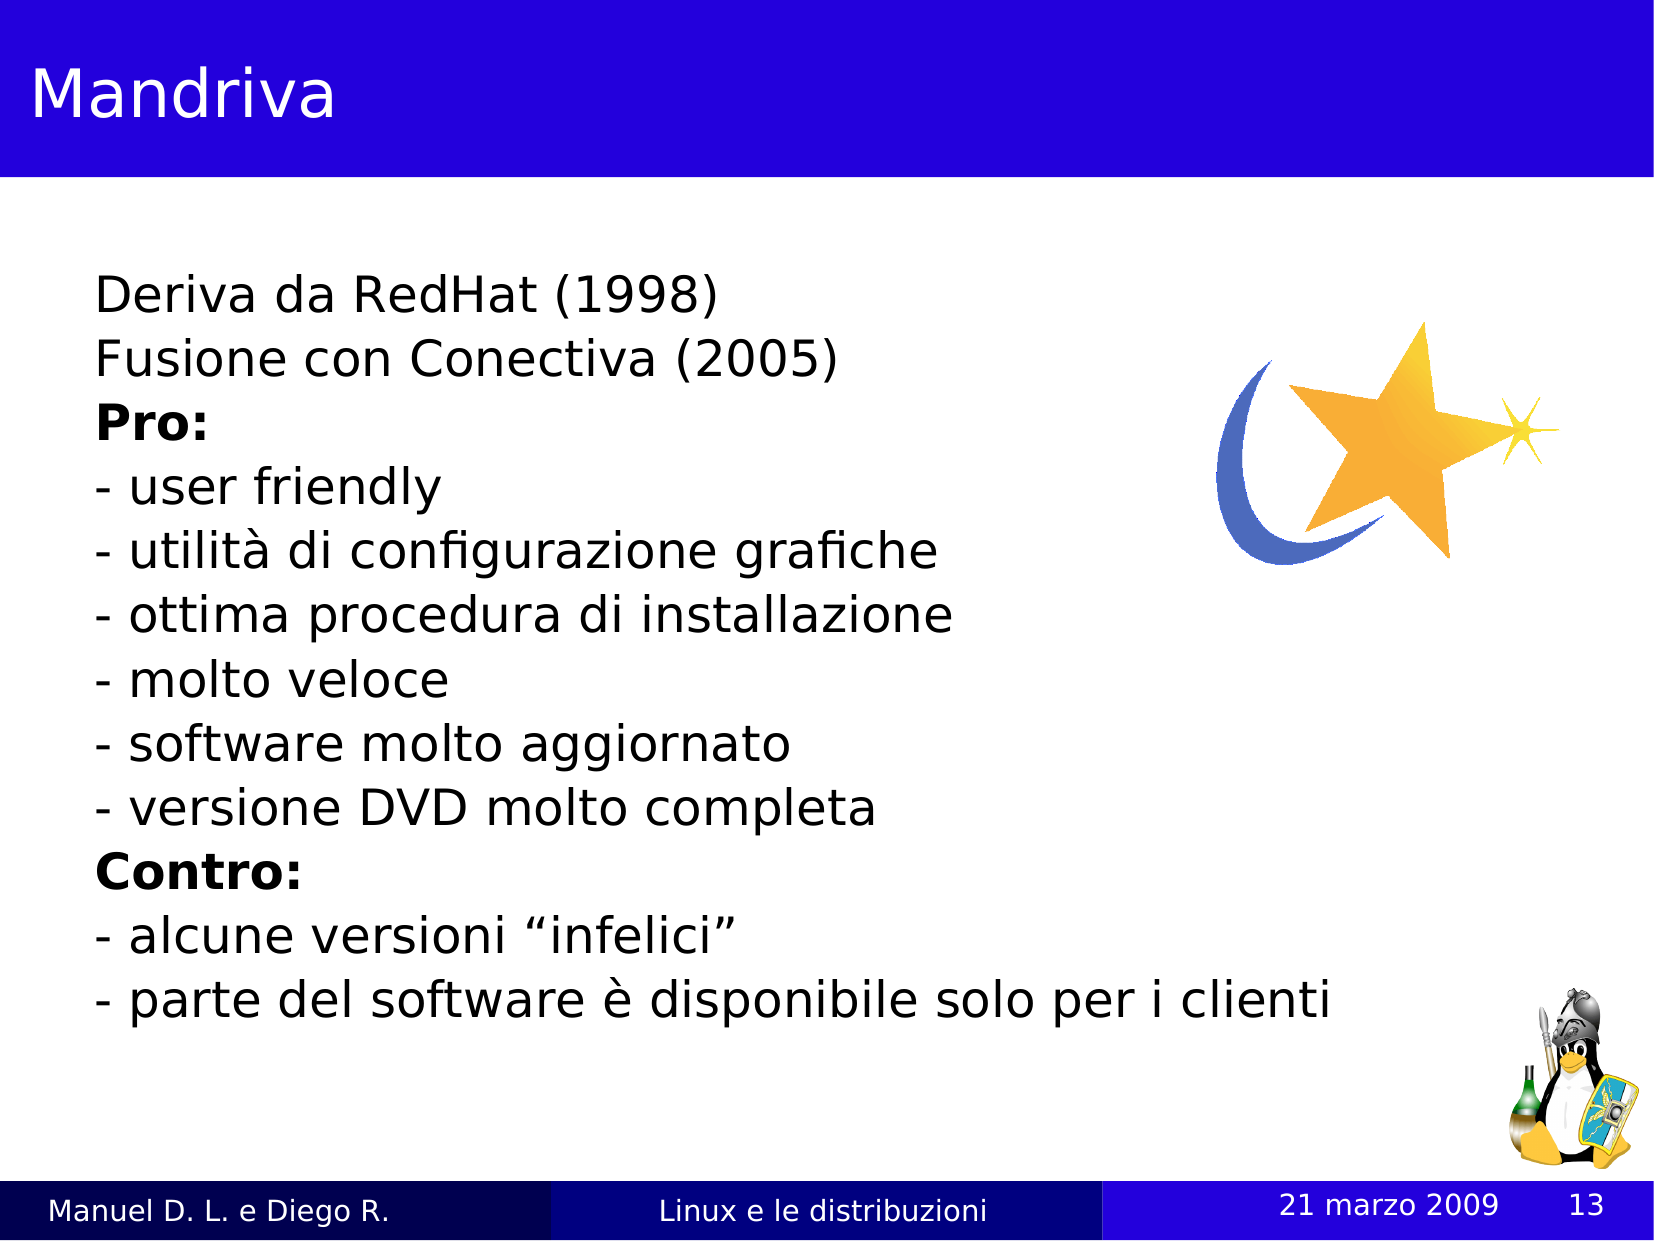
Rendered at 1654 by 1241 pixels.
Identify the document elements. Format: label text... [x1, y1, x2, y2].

title Mandriva [29, 0, 1518, 198]
picture [1509, 988, 1639, 1169]
list Deriva da RedHat (1998) Fusione con Conectiva (2005) Pro: - user friendly - utilità di configurazione grafiche - ottima procedura di installazione - molto veloce - software molto aggiornato - versione DVD molto completa Contro: - alcune versioni “infelici” - parte del software è disponibile solo per i clienti [76, 265, 1565, 1128]
picture [1181, 236, 1595, 650]
